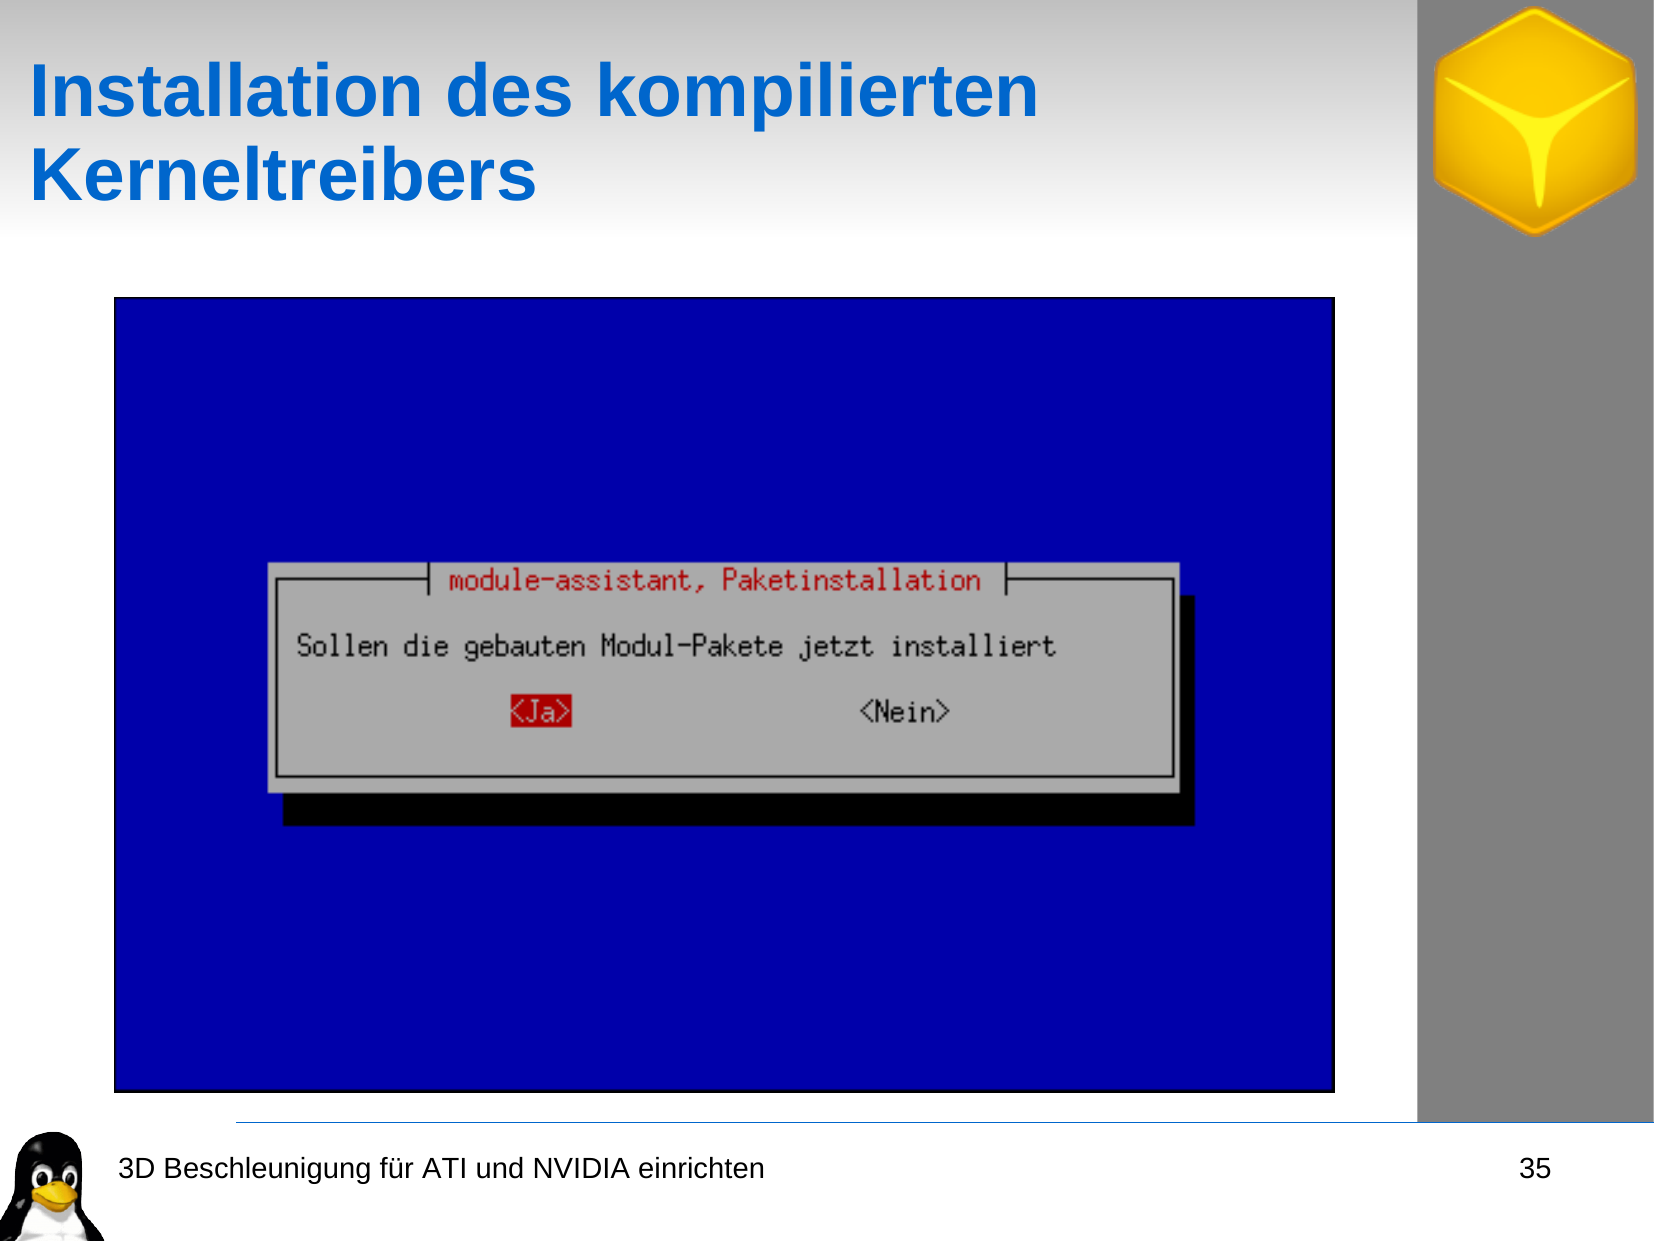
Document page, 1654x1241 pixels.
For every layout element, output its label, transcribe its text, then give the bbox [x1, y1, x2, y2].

picture [0, 1121, 148, 1241]
picture [114, 297, 1335, 1093]
picture [139, 1160, 148, 1176]
picture [1433, 6, 1638, 237]
title Installation des kompilierten Kerneltreibers [29, 29, 1388, 237]
